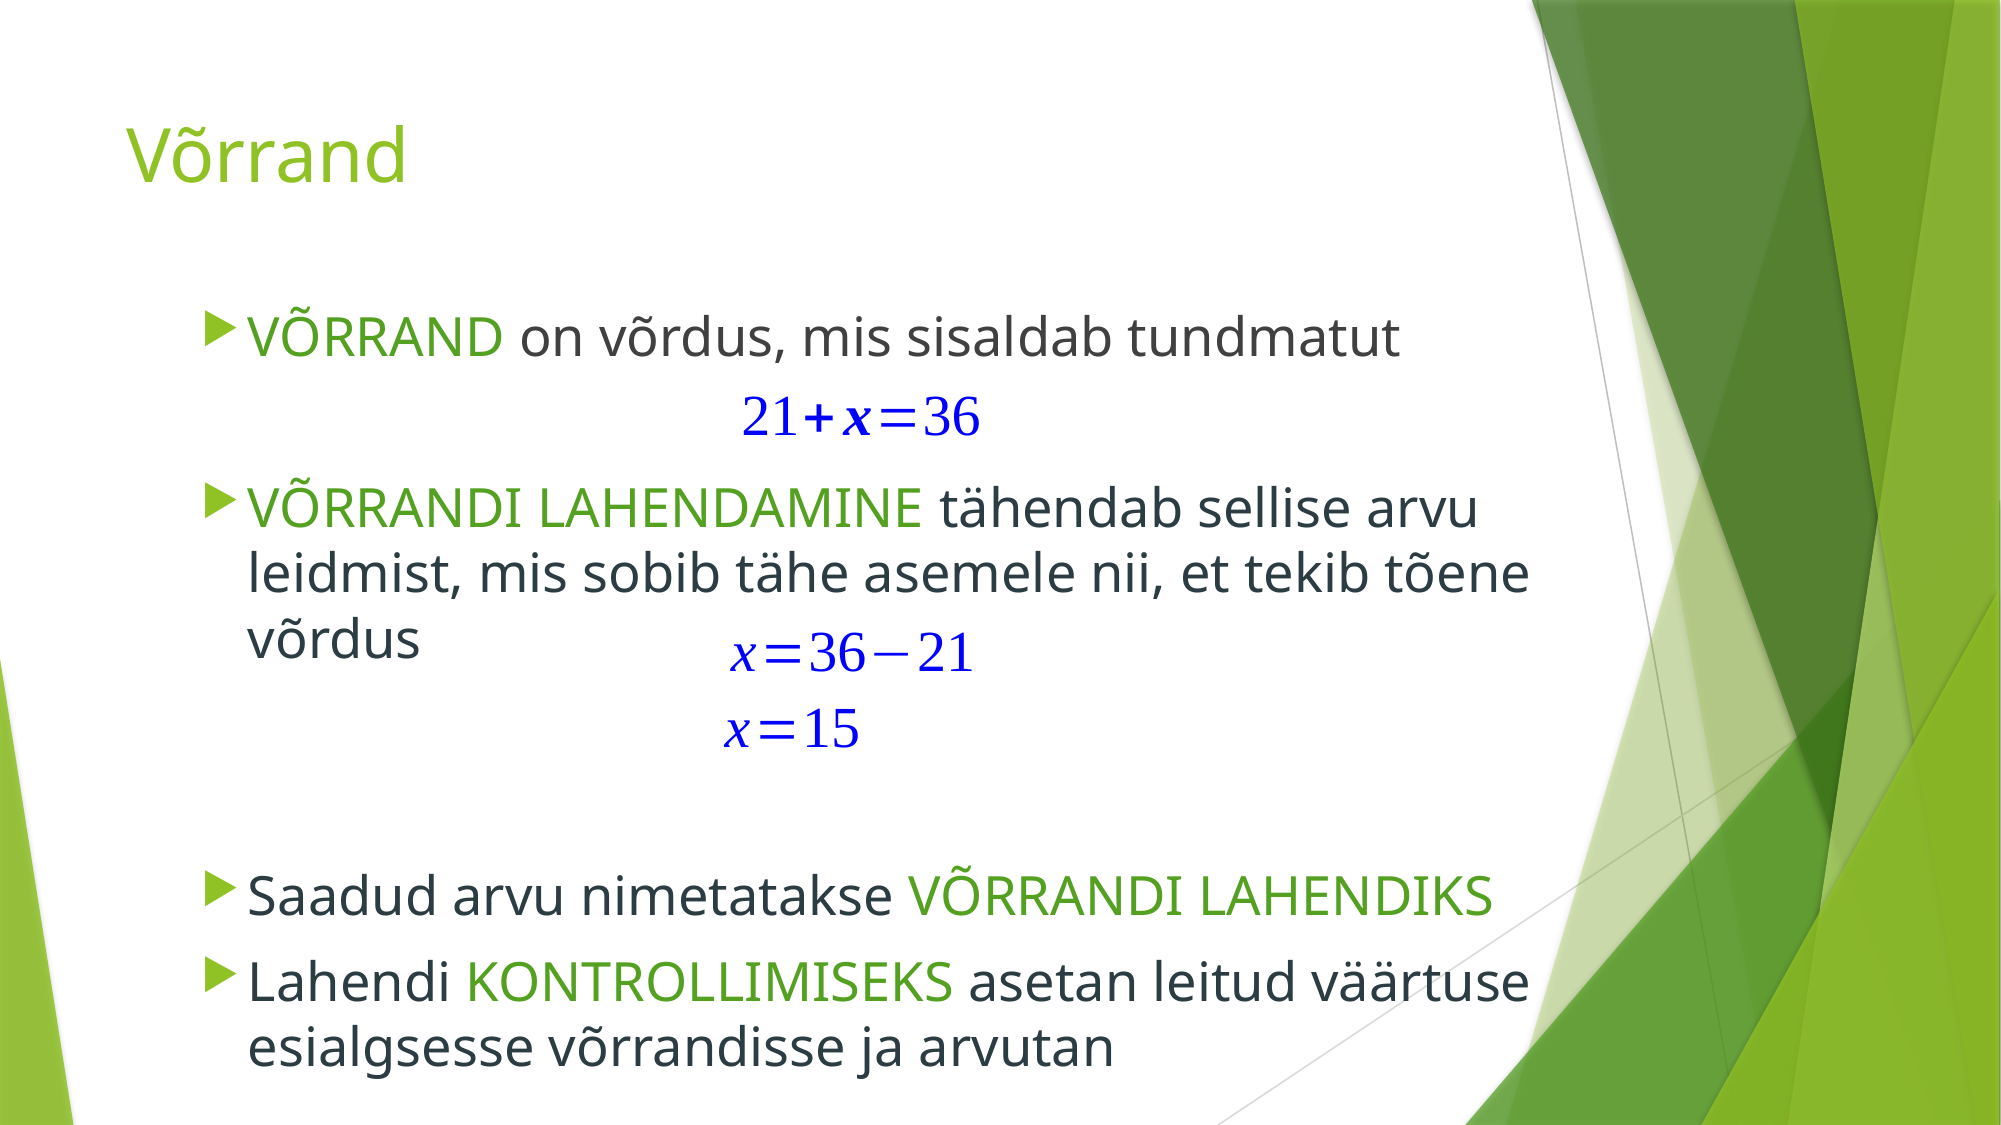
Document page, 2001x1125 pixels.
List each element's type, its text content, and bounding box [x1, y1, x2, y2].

chart [721, 620, 981, 685]
title Võrrand [111, 99, 1522, 208]
chart [735, 383, 989, 449]
list VÕRRAND on võrdus, mis sisaldab tundmatut VÕRRANDI LAHENDAMINE tähendab sellise arvu leidmist, mis sobib tähe asemele nii, et tekib tõene võrdus Saadud arvu nimetatakse VÕRRANDI LAHENDIKS Lahendi KONTROLLIMISEKS asetan leitud väärtuse esialgsesse võrrandisse ja arvutan [111, 208, 1663, 1125]
chart [715, 696, 867, 761]
